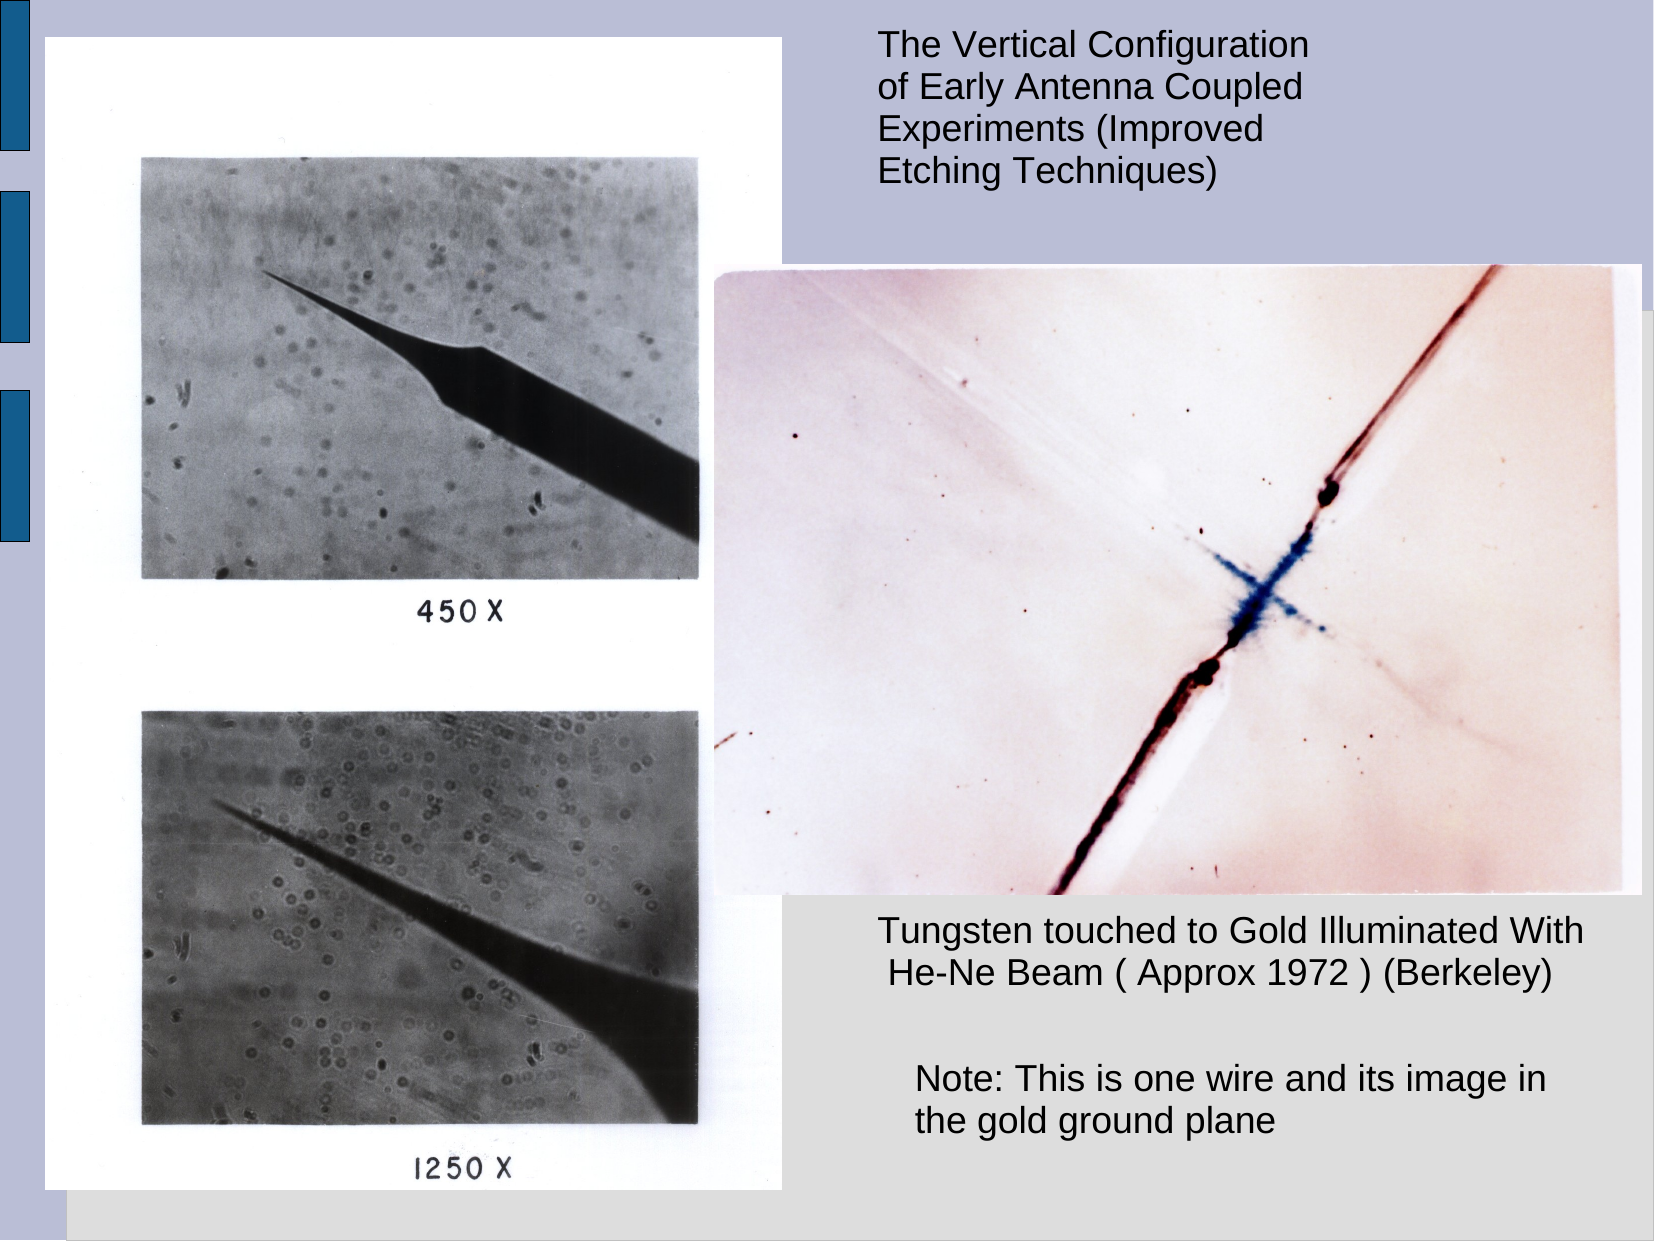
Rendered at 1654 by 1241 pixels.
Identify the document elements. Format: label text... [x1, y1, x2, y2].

text_box The Vertical Configuration of Early Antenna Coupled Experiments (Improved Etching Techniques) [862, 15, 1325, 242]
picture [45, 37, 1642, 1190]
text_box Tungsten touched to Gold Illuminated With He-Ne Beam ( Approx 1972 ) (Berkeley) [862, 902, 1600, 1002]
text_box Note: This is one wire and its image in the gold ground plane [900, 1050, 1562, 1150]
